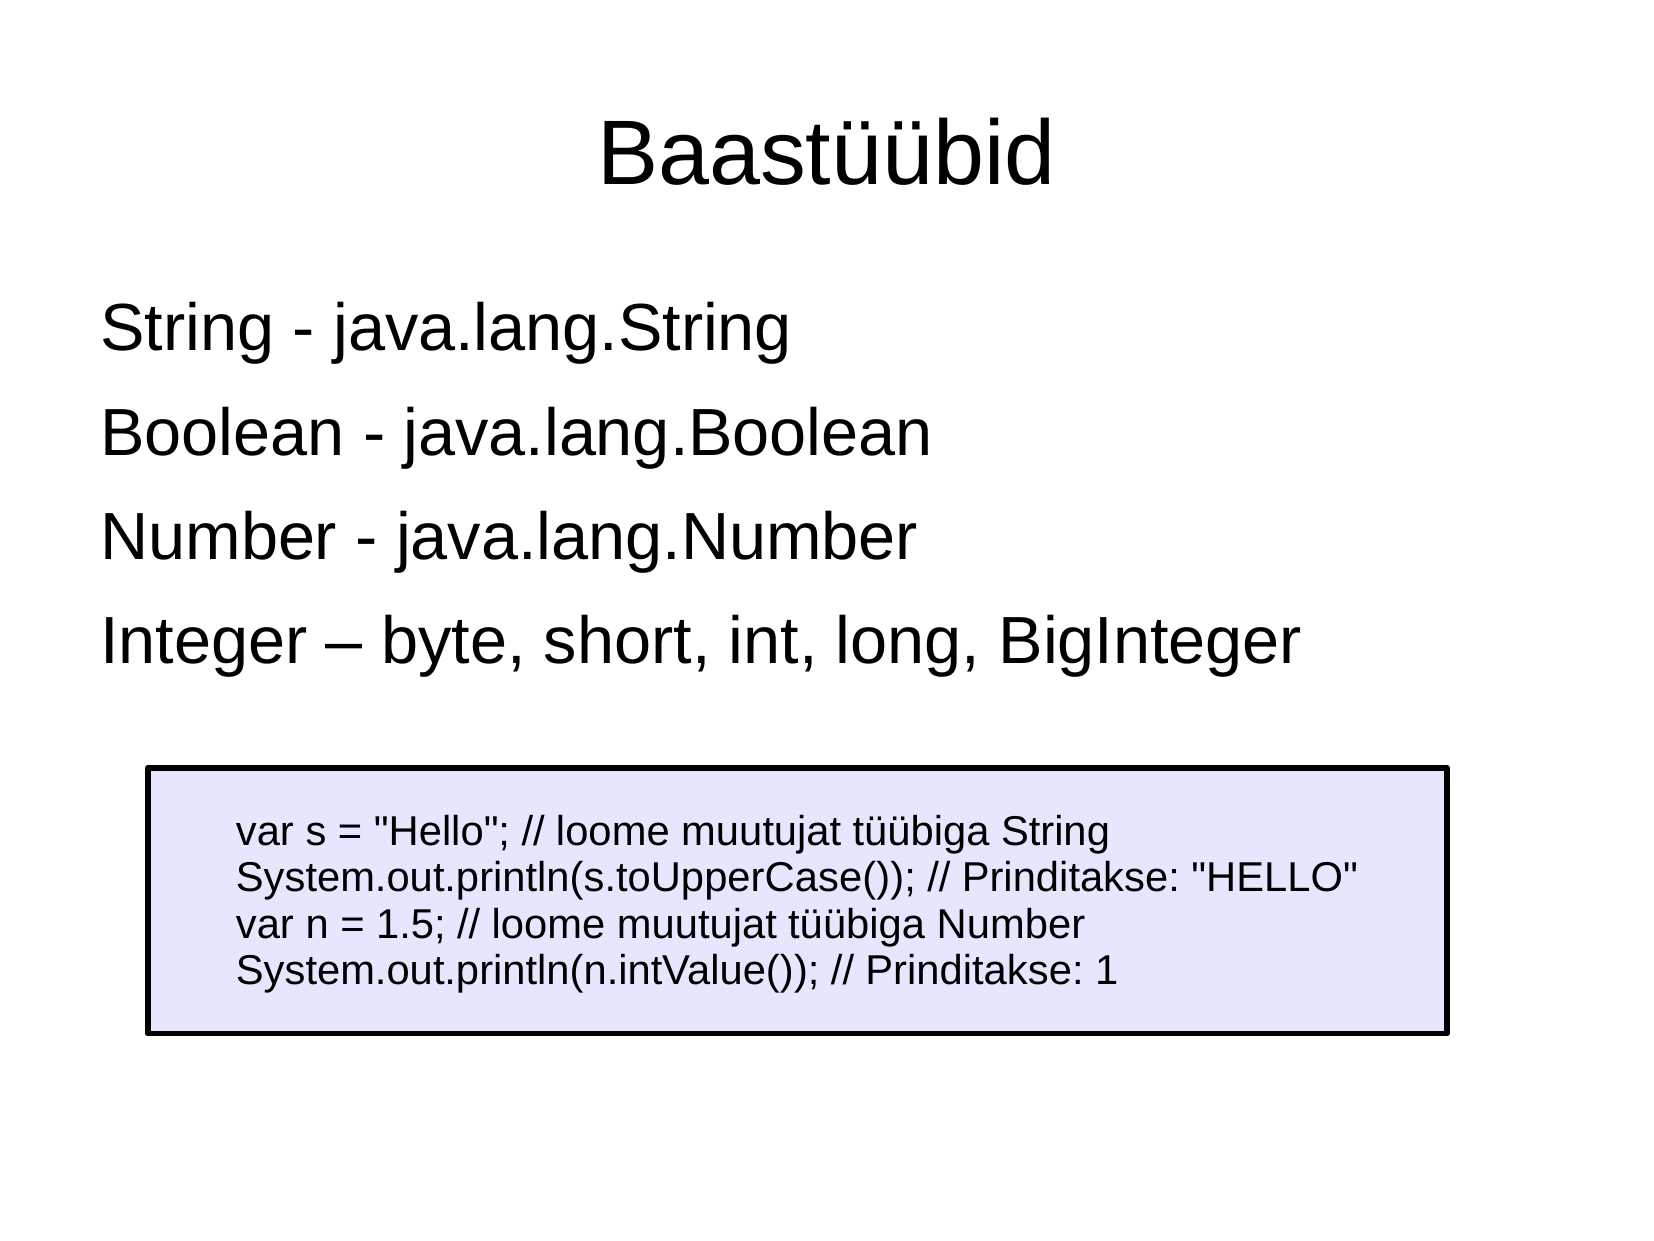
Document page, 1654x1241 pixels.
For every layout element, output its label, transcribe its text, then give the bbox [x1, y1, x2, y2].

list String - java.lang.String Boolean - java.lang.Boolean Number - java.lang.Number Integer – byte, short, int, long, BigInteger [82, 290, 1571, 1094]
text_box var s = "Hello"; // loome muutujat tüübiga String System.out.println(s.toUpperCase()); // Prinditakse: "HELLO" var n = 1.5; // loome muutujat tüübiga Number System.out.println(n.intValue()); // Prinditakse: 1 [147, 767, 1447, 1034]
title Baastüübid [82, 56, 1571, 250]
